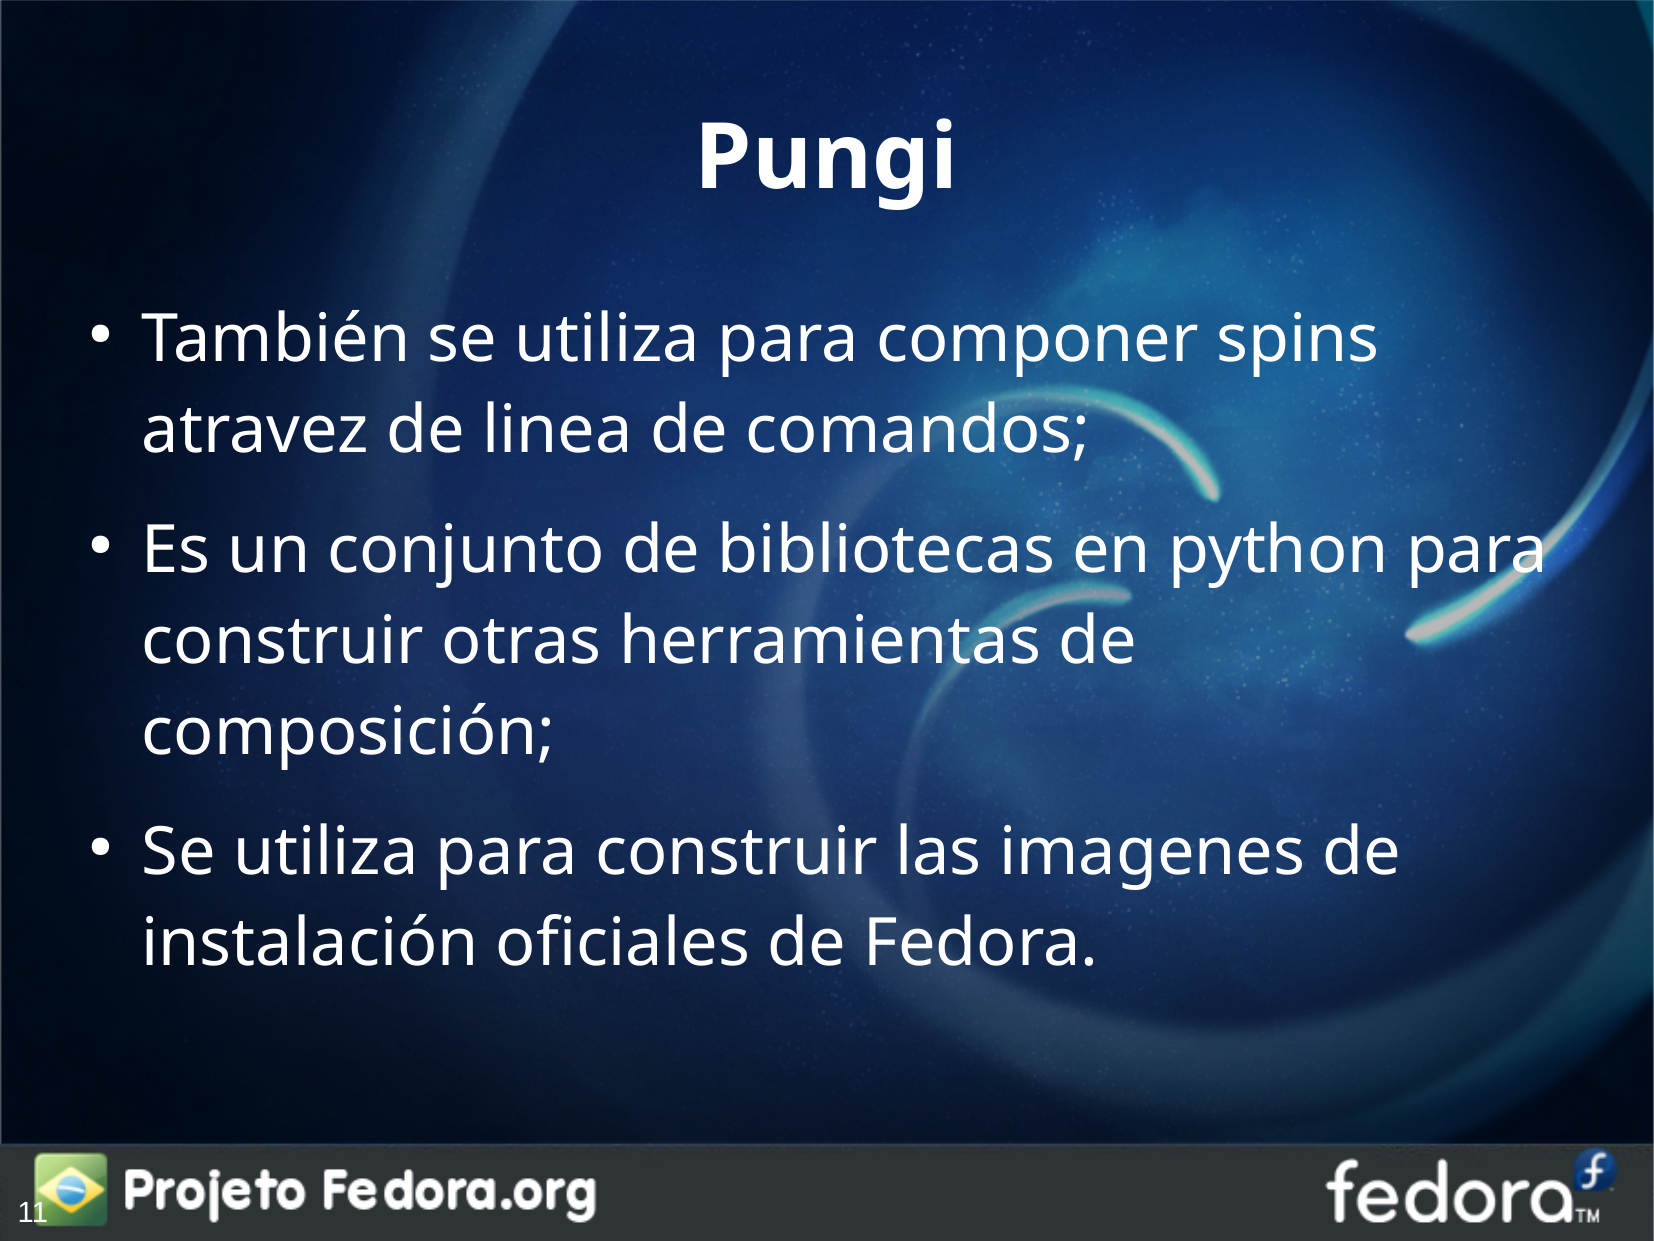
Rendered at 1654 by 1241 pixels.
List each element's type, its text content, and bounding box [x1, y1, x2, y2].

title Pungi [82, 49, 1571, 257]
picture [0, 0, 1654, 1241]
list También se utiliza para componer spins atravez de linea de comandos; Es un conjunto de bibliotecas en python para construir otras herramientas de composición; Se utiliza para construir las imagenes de instalación oficiales de Fedora. [70, 290, 1559, 1123]
